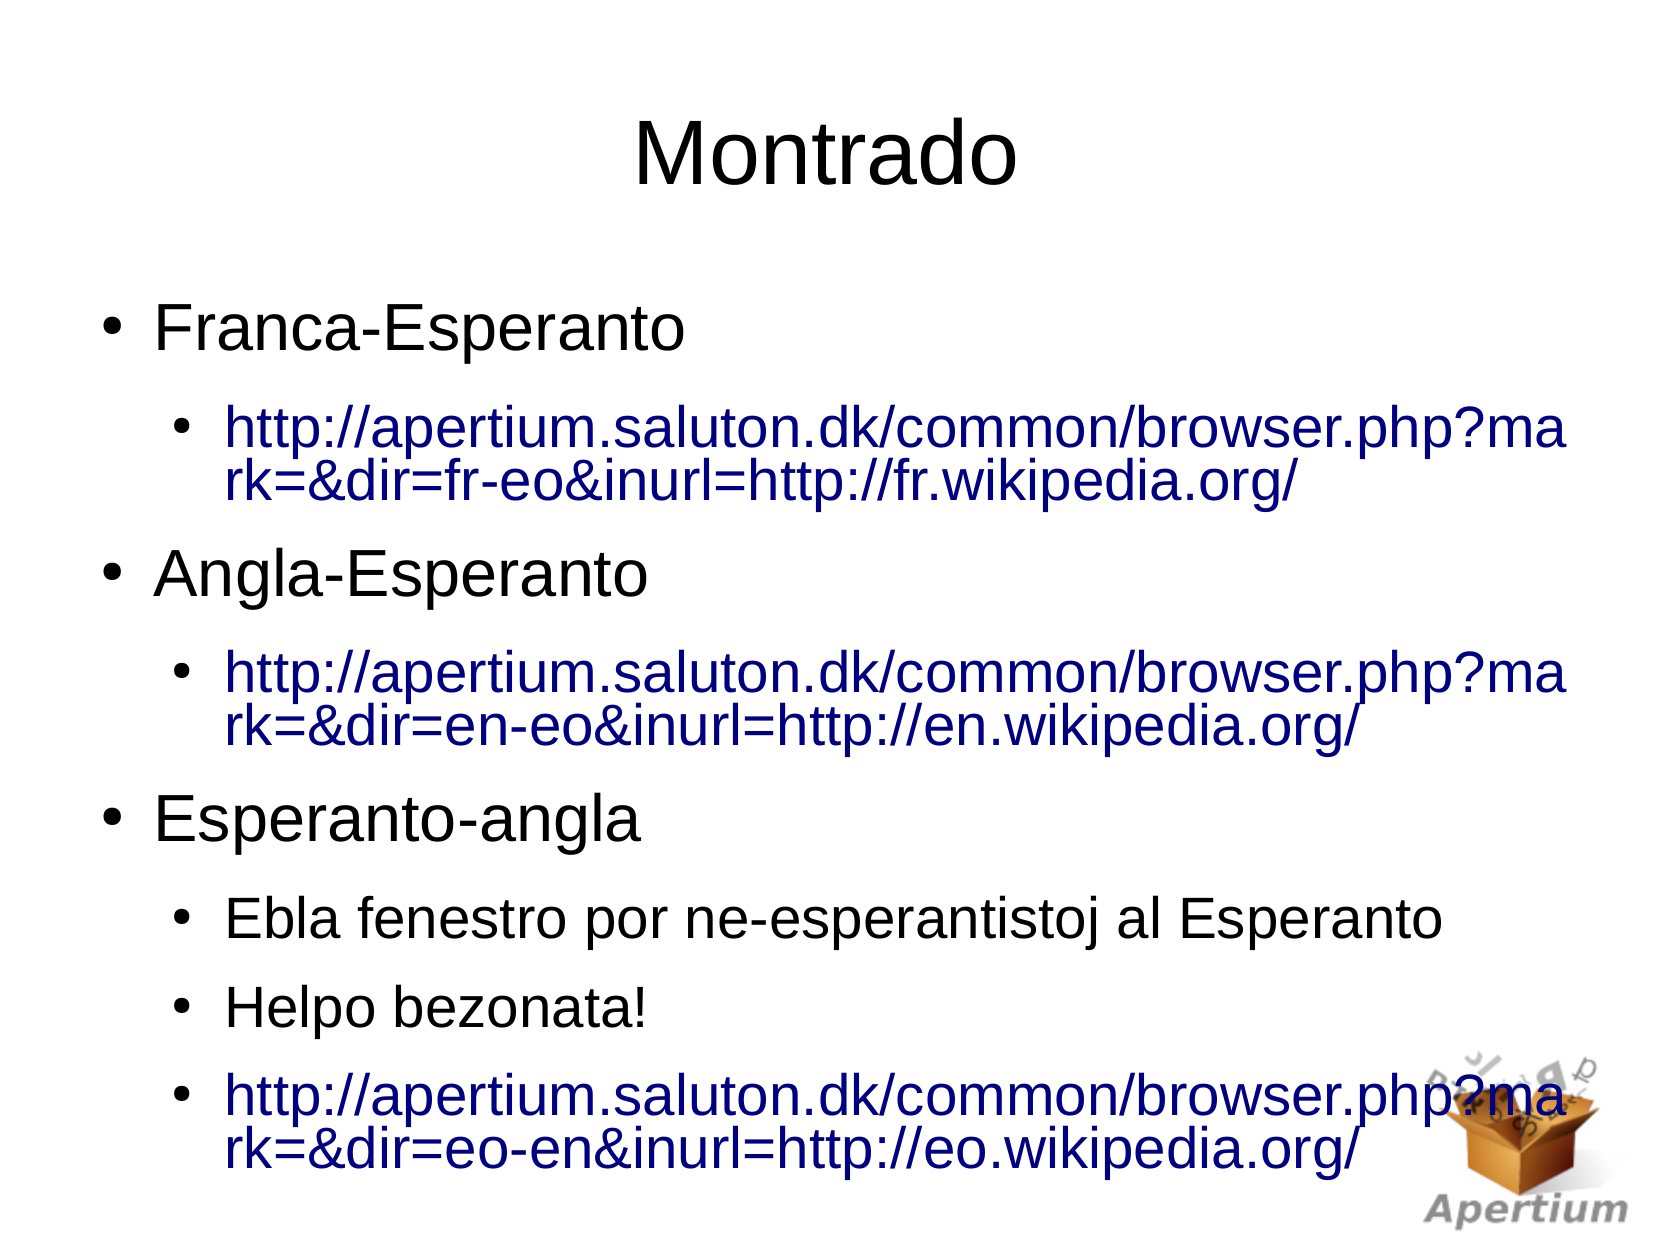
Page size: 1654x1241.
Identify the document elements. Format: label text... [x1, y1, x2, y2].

list Franca-Esperanto http://apertium.saluton.dk/common/browser.php?mark=&dir=fr-eo&inurl=http://fr.wikipedia.org/ Angla-Esperanto http://apertium.saluton.dk/common/browser.php?mark=&dir=en-eo&inurl=http://en.wikipedia.org/ Esperanto-angla Ebla fenestro por ne-esperantistoj al Esperanto Helpo bezonata! http://apertium.saluton.dk/common/browser.php?mark=&dir=eo-en&inurl=http://eo.wikipedia.org/ [82, 290, 1571, 1109]
picture [1417, 1033, 1633, 1241]
title Montrado [82, 56, 1571, 250]
